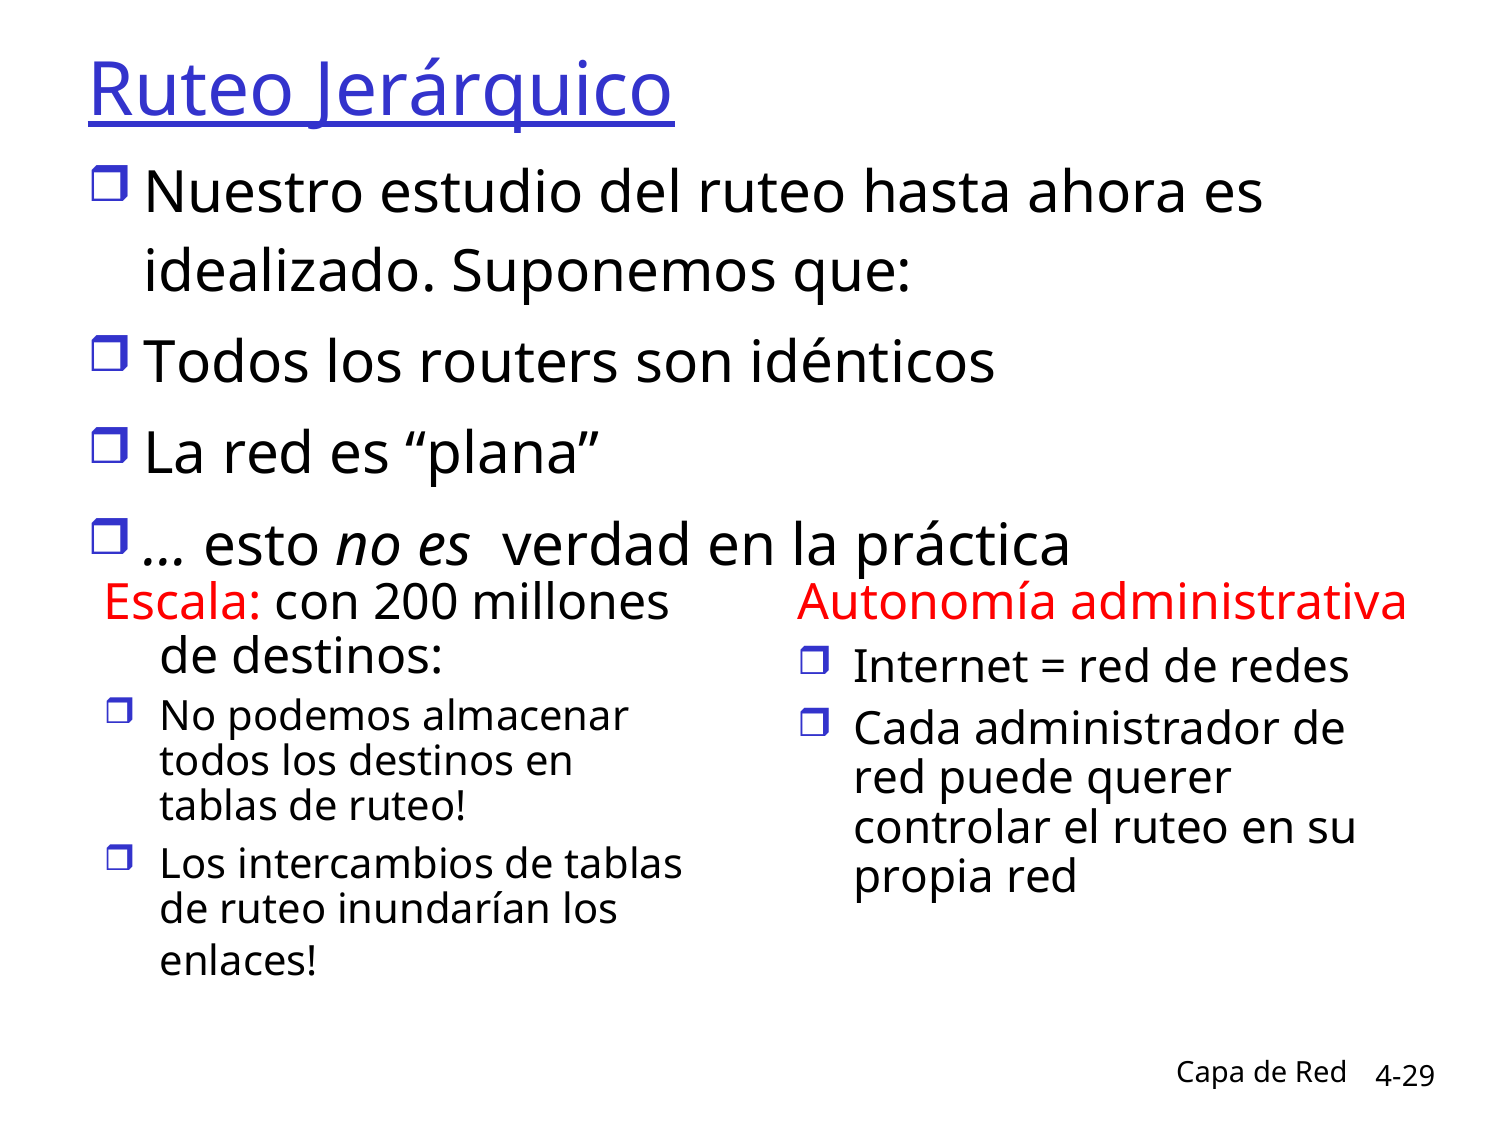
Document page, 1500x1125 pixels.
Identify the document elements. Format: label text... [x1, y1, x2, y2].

text_box Autonomía administrativa Internet = red de redes Cada administrador de red puede querer controlar el ruteo en su propia red [782, 568, 1443, 911]
list Nuestro estudio del ruteo hasta ahora es idealizado. Suponemos que: Todos los routers son idénticos La red es “plana” … esto no es verdad en la práctica [87, 149, 1463, 564]
title Ruteo Jerárquico [87, 23, 1363, 149]
text_box Escala: con 200 millones de destinos: No podemos almacenar todos los destinos en tablas de ruteo! Los intercambios de tablas de ruteo inundarían los enlaces! [88, 568, 715, 995]
